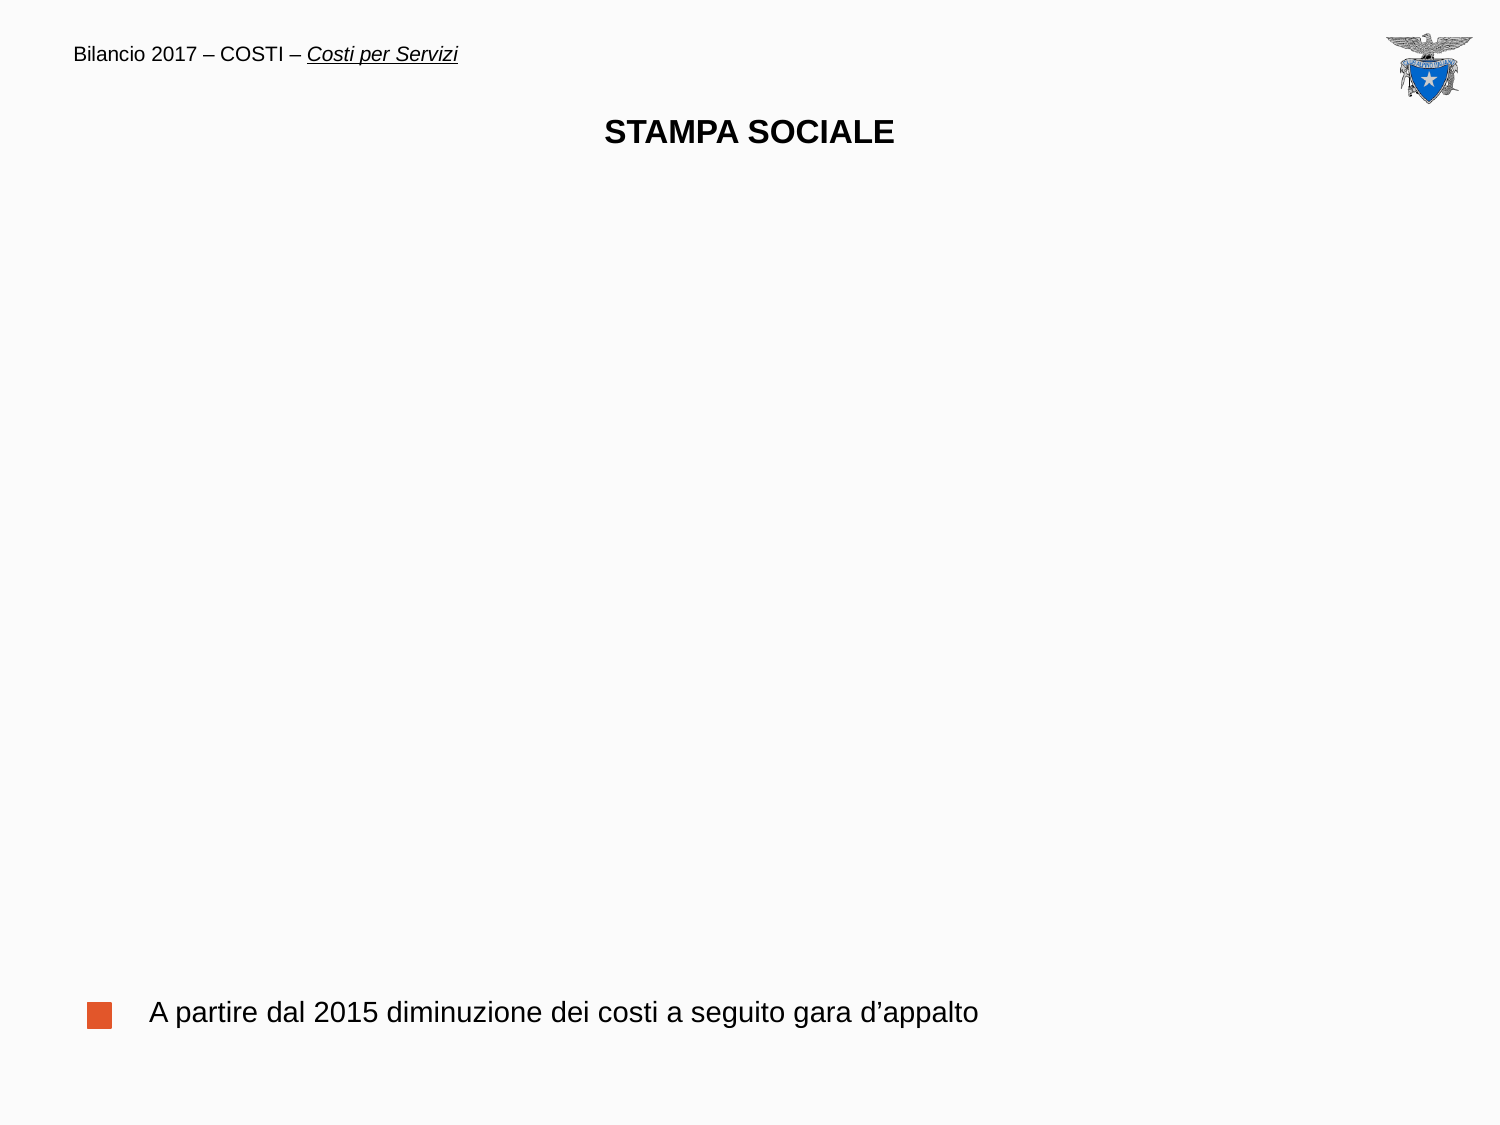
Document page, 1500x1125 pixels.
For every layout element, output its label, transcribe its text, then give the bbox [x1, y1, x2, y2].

text_box [87, 1002, 112, 1029]
text_box Bilancio 2017 – COSTI – Costi per Servizi [58, 35, 622, 76]
text_box A partire dal 2015 diminuzione dei costi a seguito gara d’appalto [133, 988, 1433, 1040]
picture [1382, 29, 1477, 112]
text_box STAMPA SOCIALE [177, 105, 1323, 162]
